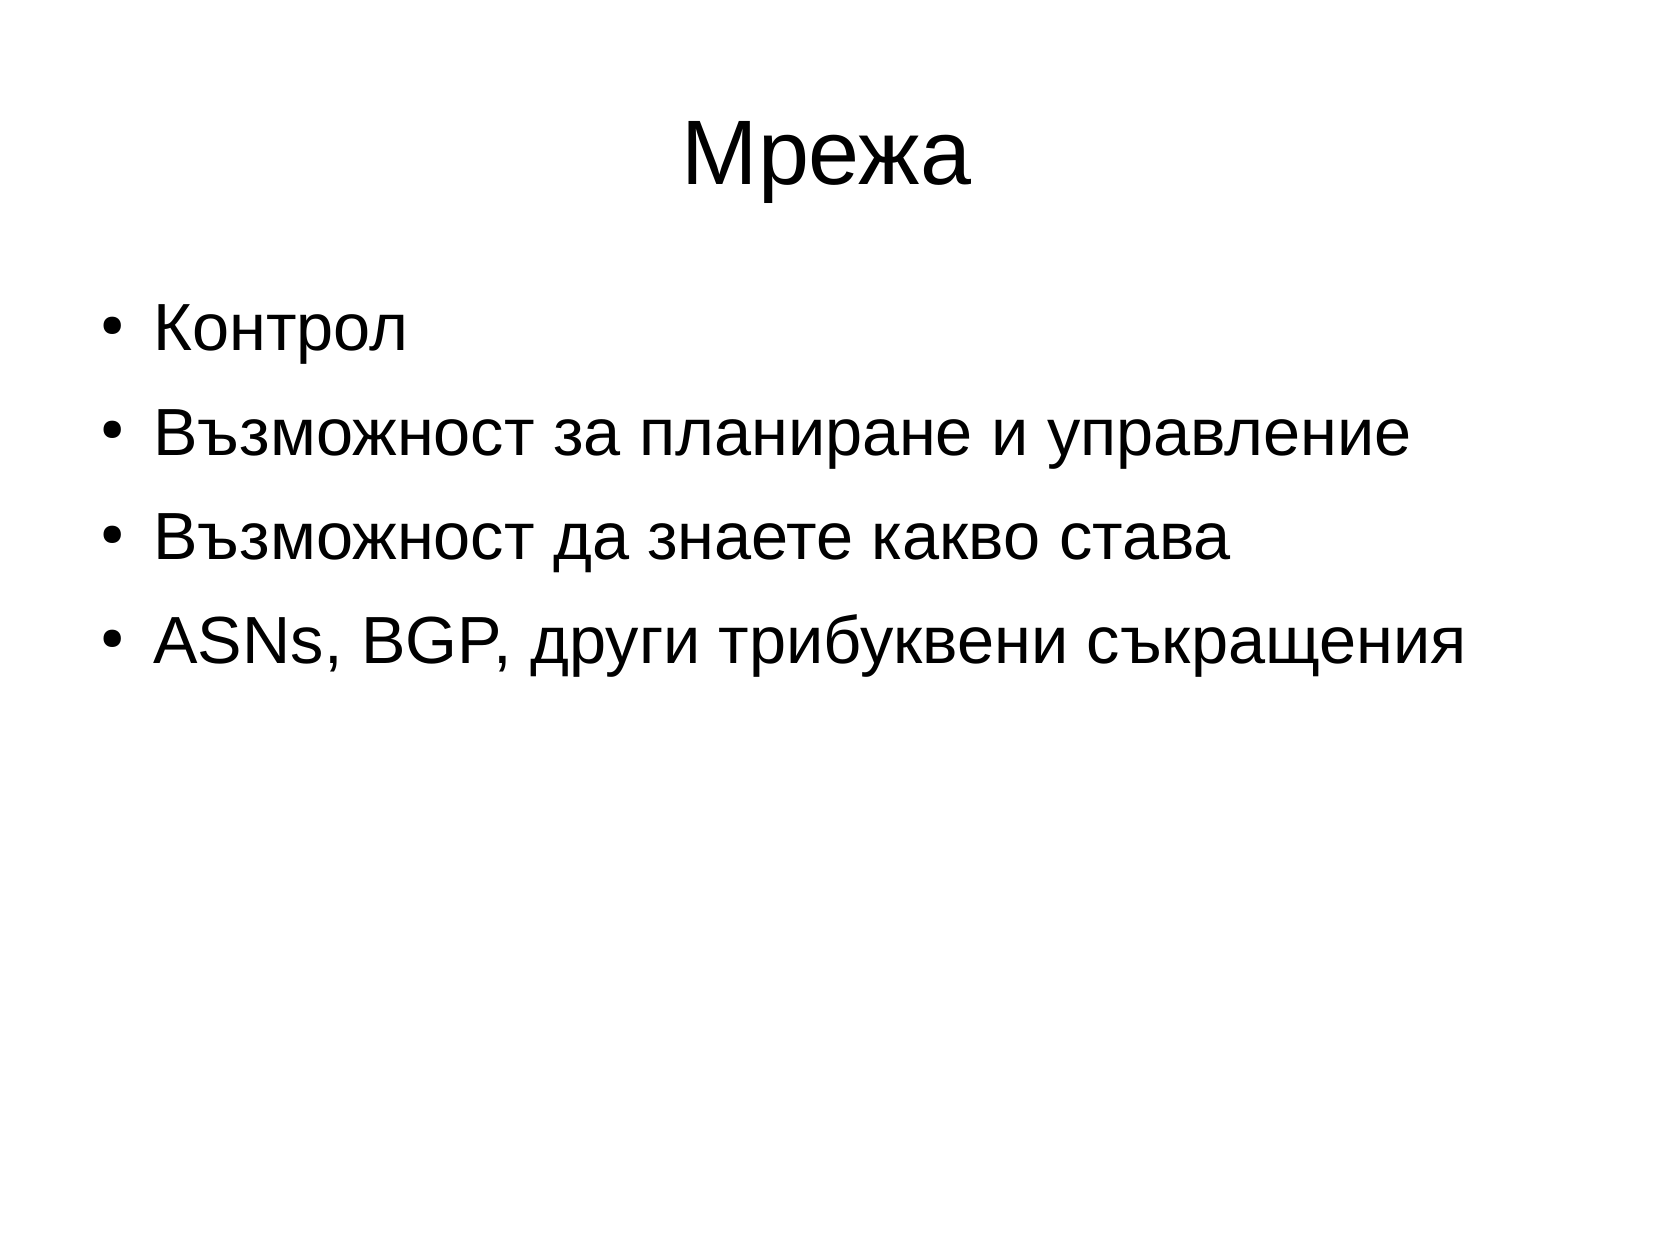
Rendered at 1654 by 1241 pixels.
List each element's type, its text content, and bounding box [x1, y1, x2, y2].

list Контрол Възможност за планиране и управление Възможност да знаете какво става ASNs, BGP, други трибуквени съкращения [82, 290, 1538, 1010]
title Мрежа [82, 49, 1571, 257]
